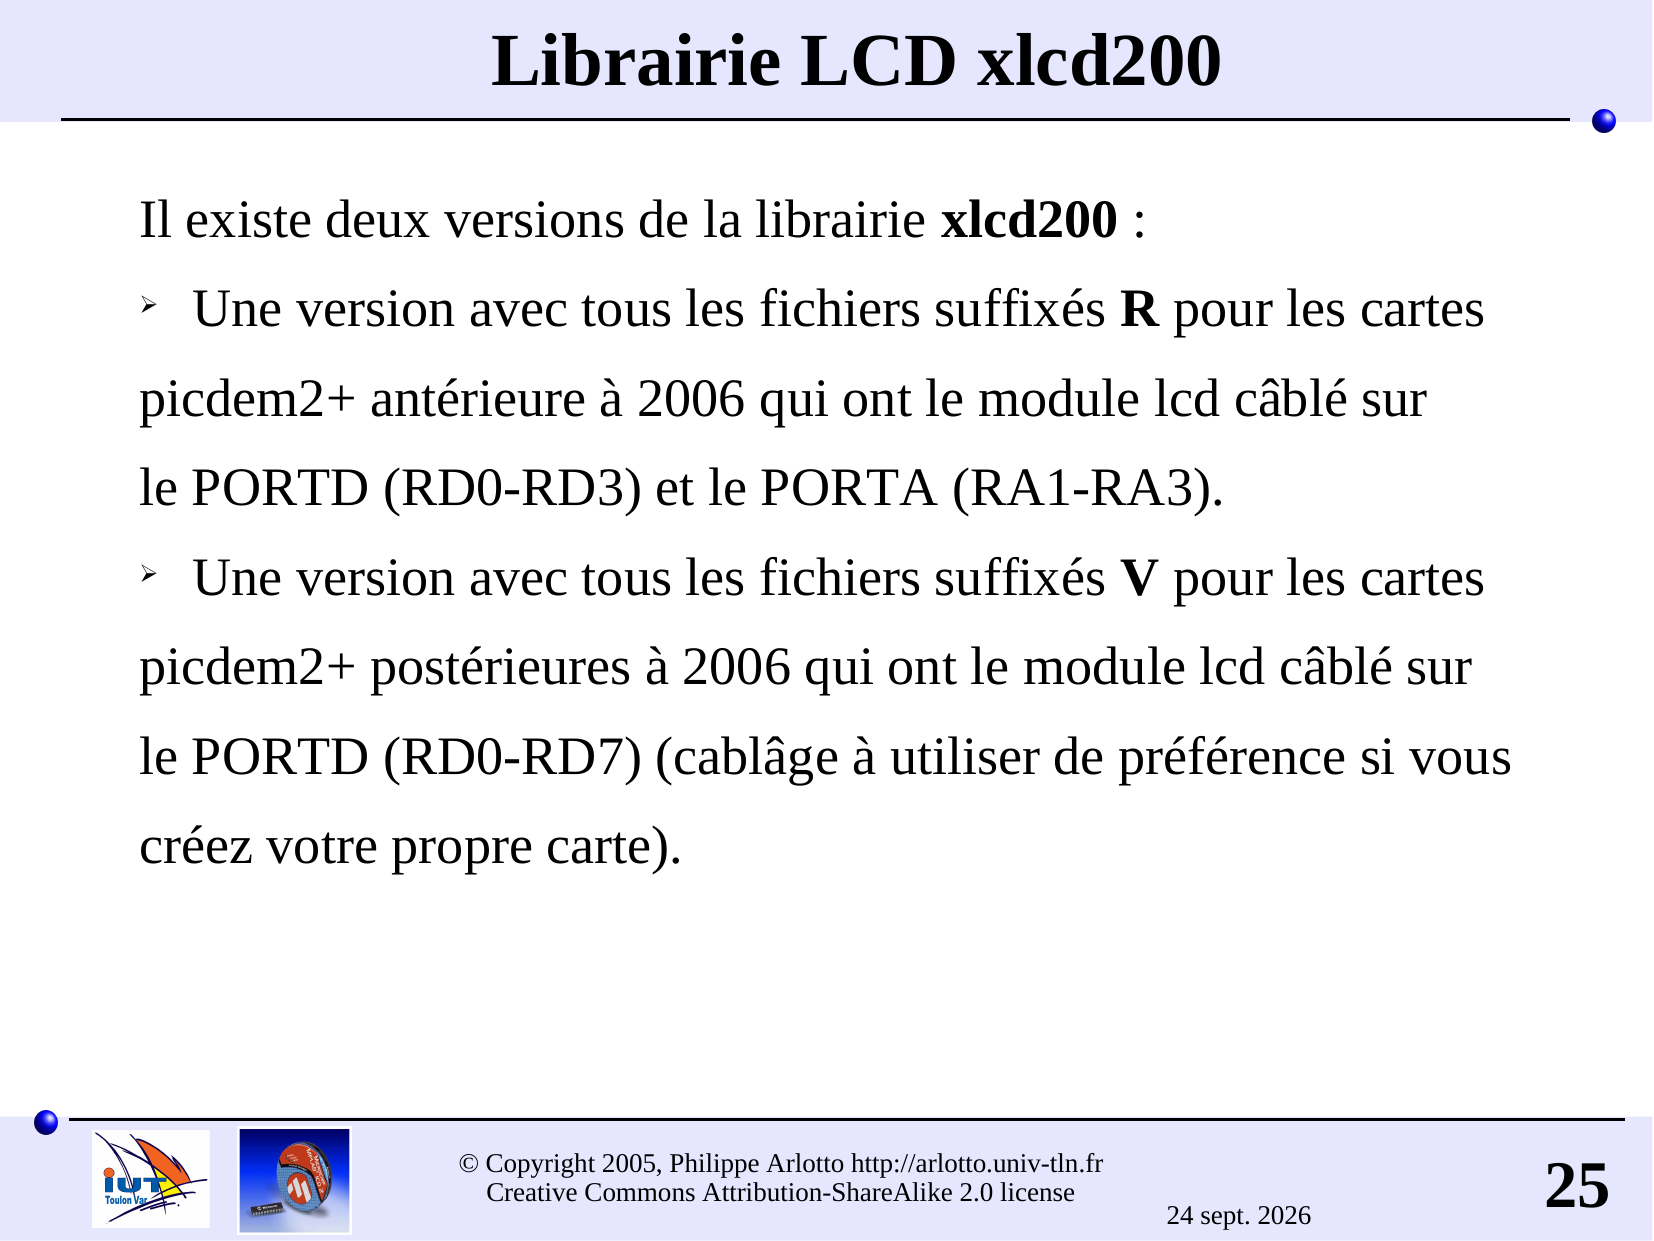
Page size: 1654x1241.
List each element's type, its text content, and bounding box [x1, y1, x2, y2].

list Il existe deux versions de la librairie xlcd200 : Une version avec tous les fichiers suffixés R pour les cartes picdem2+ antérieure à 2006 qui ont le module lcd câblé sur le PORTD (RD0-RD3) et le PORTA (RA1-RA3). Une version avec tous les fichiers suffixés V pour les cartes picdem2+ postérieures à 2006 qui ont le module lcd câblé sur le PORTD (RD0-RD7) (cablâge à utiliser de préférence si vous créez votre propre carte). [121, 188, 1534, 1126]
title Librairie LCD xlcd200 [95, 11, 1585, 110]
picture [237, 1126, 352, 1235]
